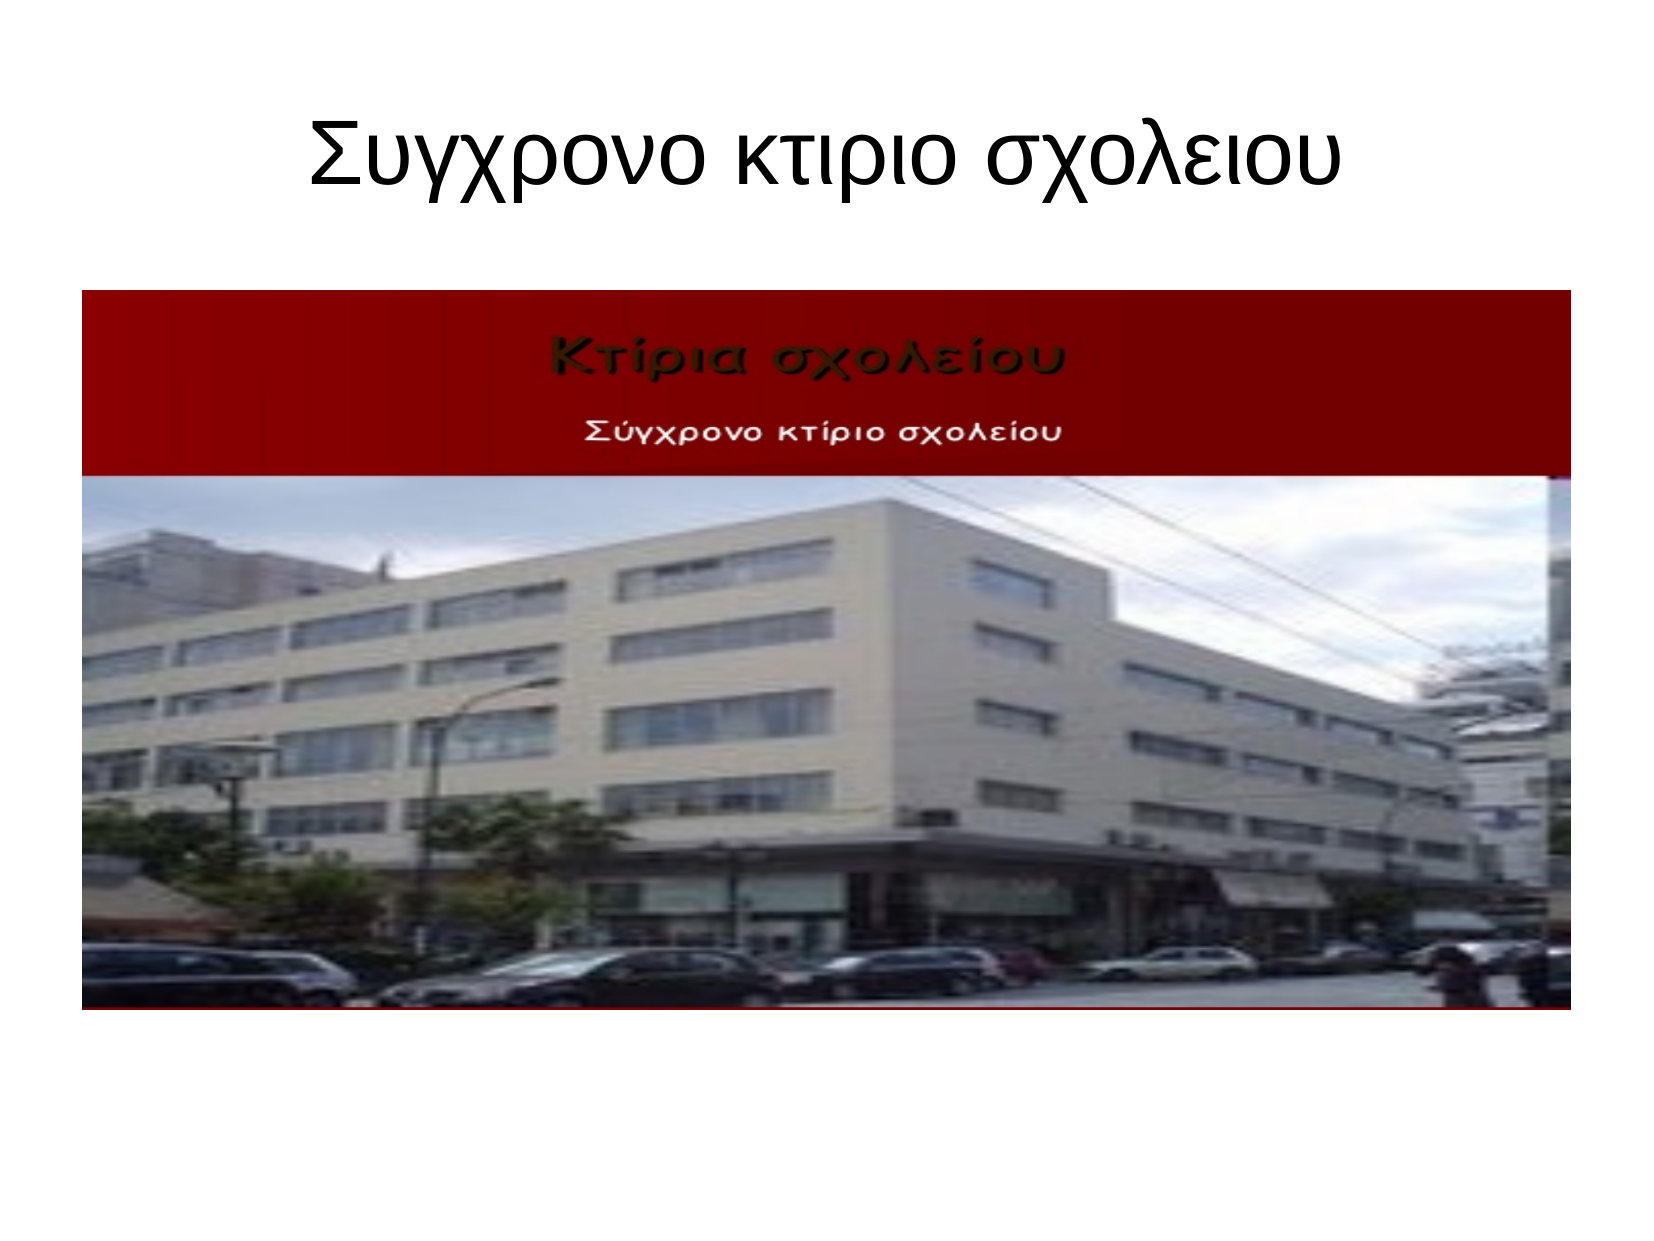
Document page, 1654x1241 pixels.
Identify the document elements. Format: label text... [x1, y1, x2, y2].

picture [82, 290, 1571, 1010]
title Συγχρονο κτιριο σχολειου [82, 49, 1571, 257]
